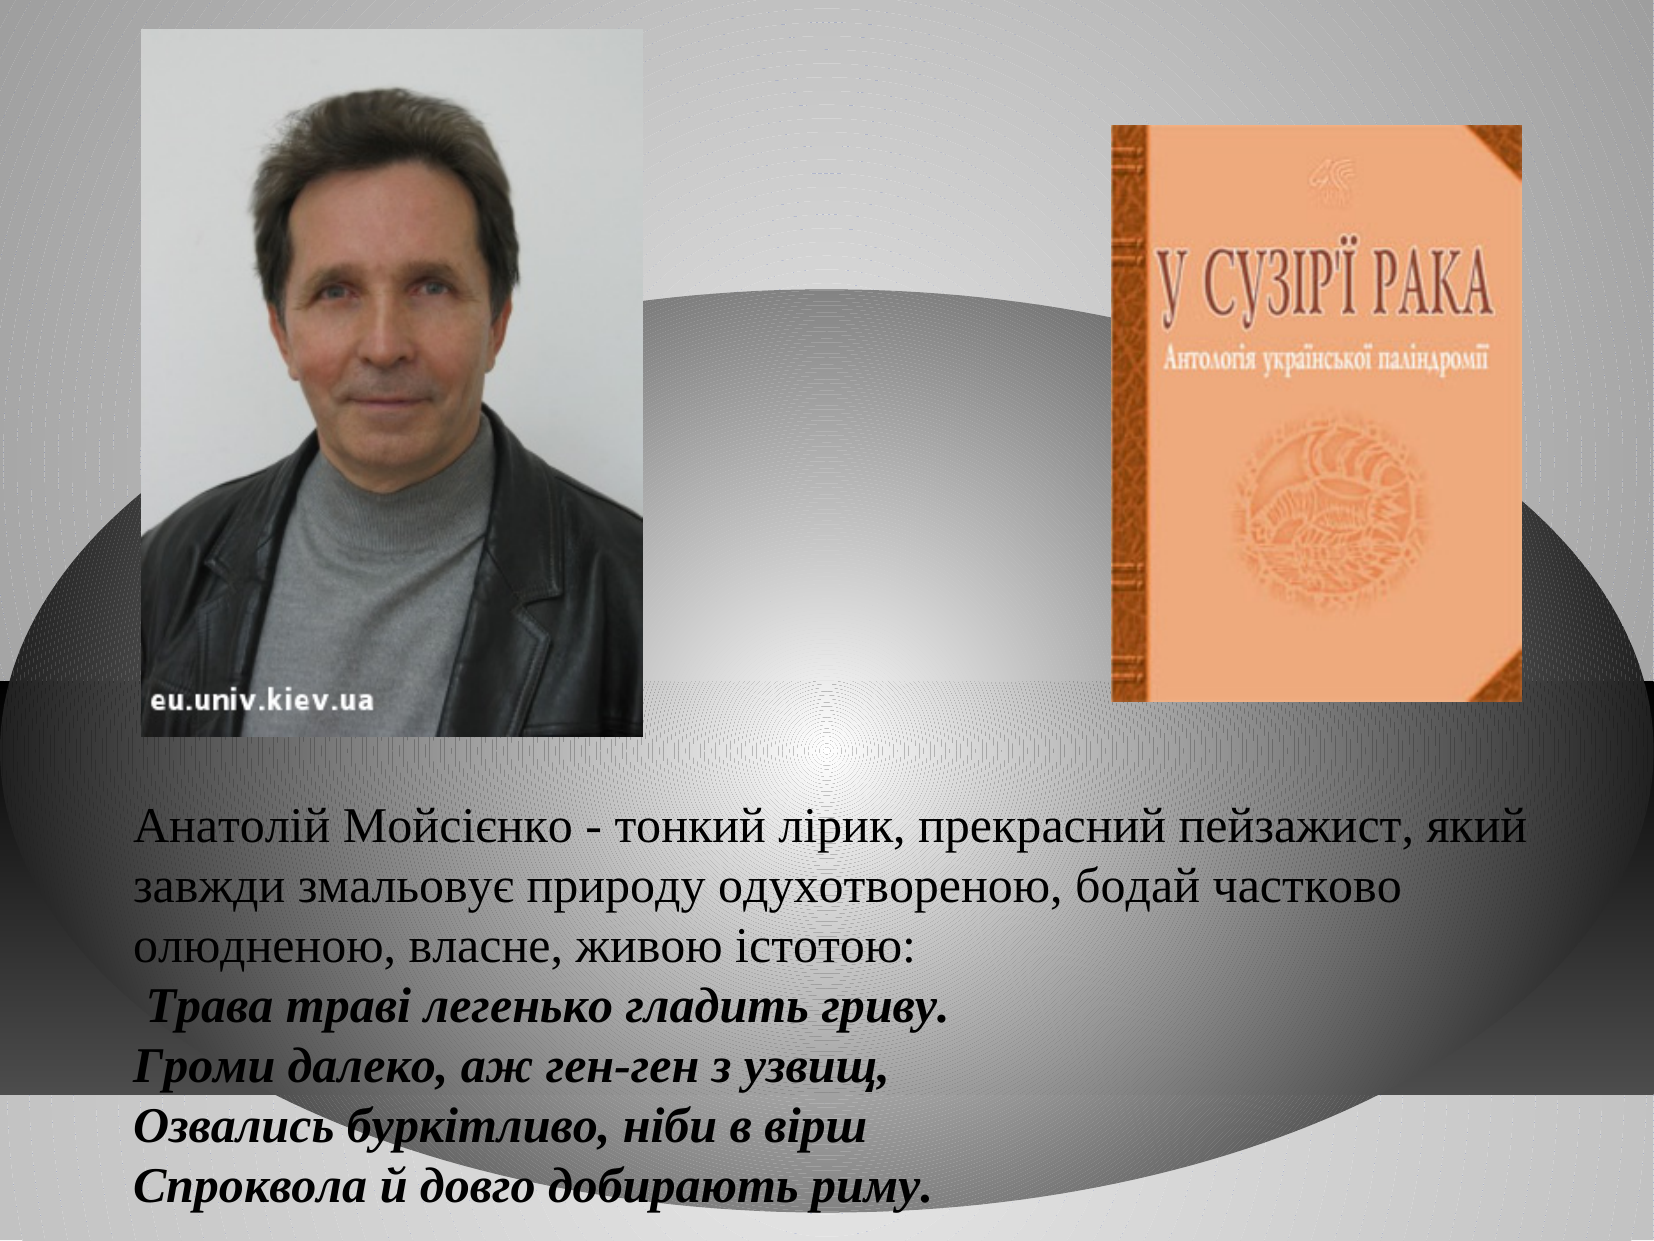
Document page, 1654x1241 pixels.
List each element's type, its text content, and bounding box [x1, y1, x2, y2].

picture [1111, 125, 1522, 702]
picture [141, 29, 643, 737]
text_box Анатолій Мойсієнко - тонкий лірик, прекрасний пейзажист, який завжди змальовує природу одухотвореною, бодай частково олюдненою, власне, живою істотою: Трава траві легенько гладить гриву. Громи далеко, аж ген-ген з узвищ, Озвались буркітливо, ніби в вірш Спроквола й довго добирають риму. [118, 785, 1617, 1230]
